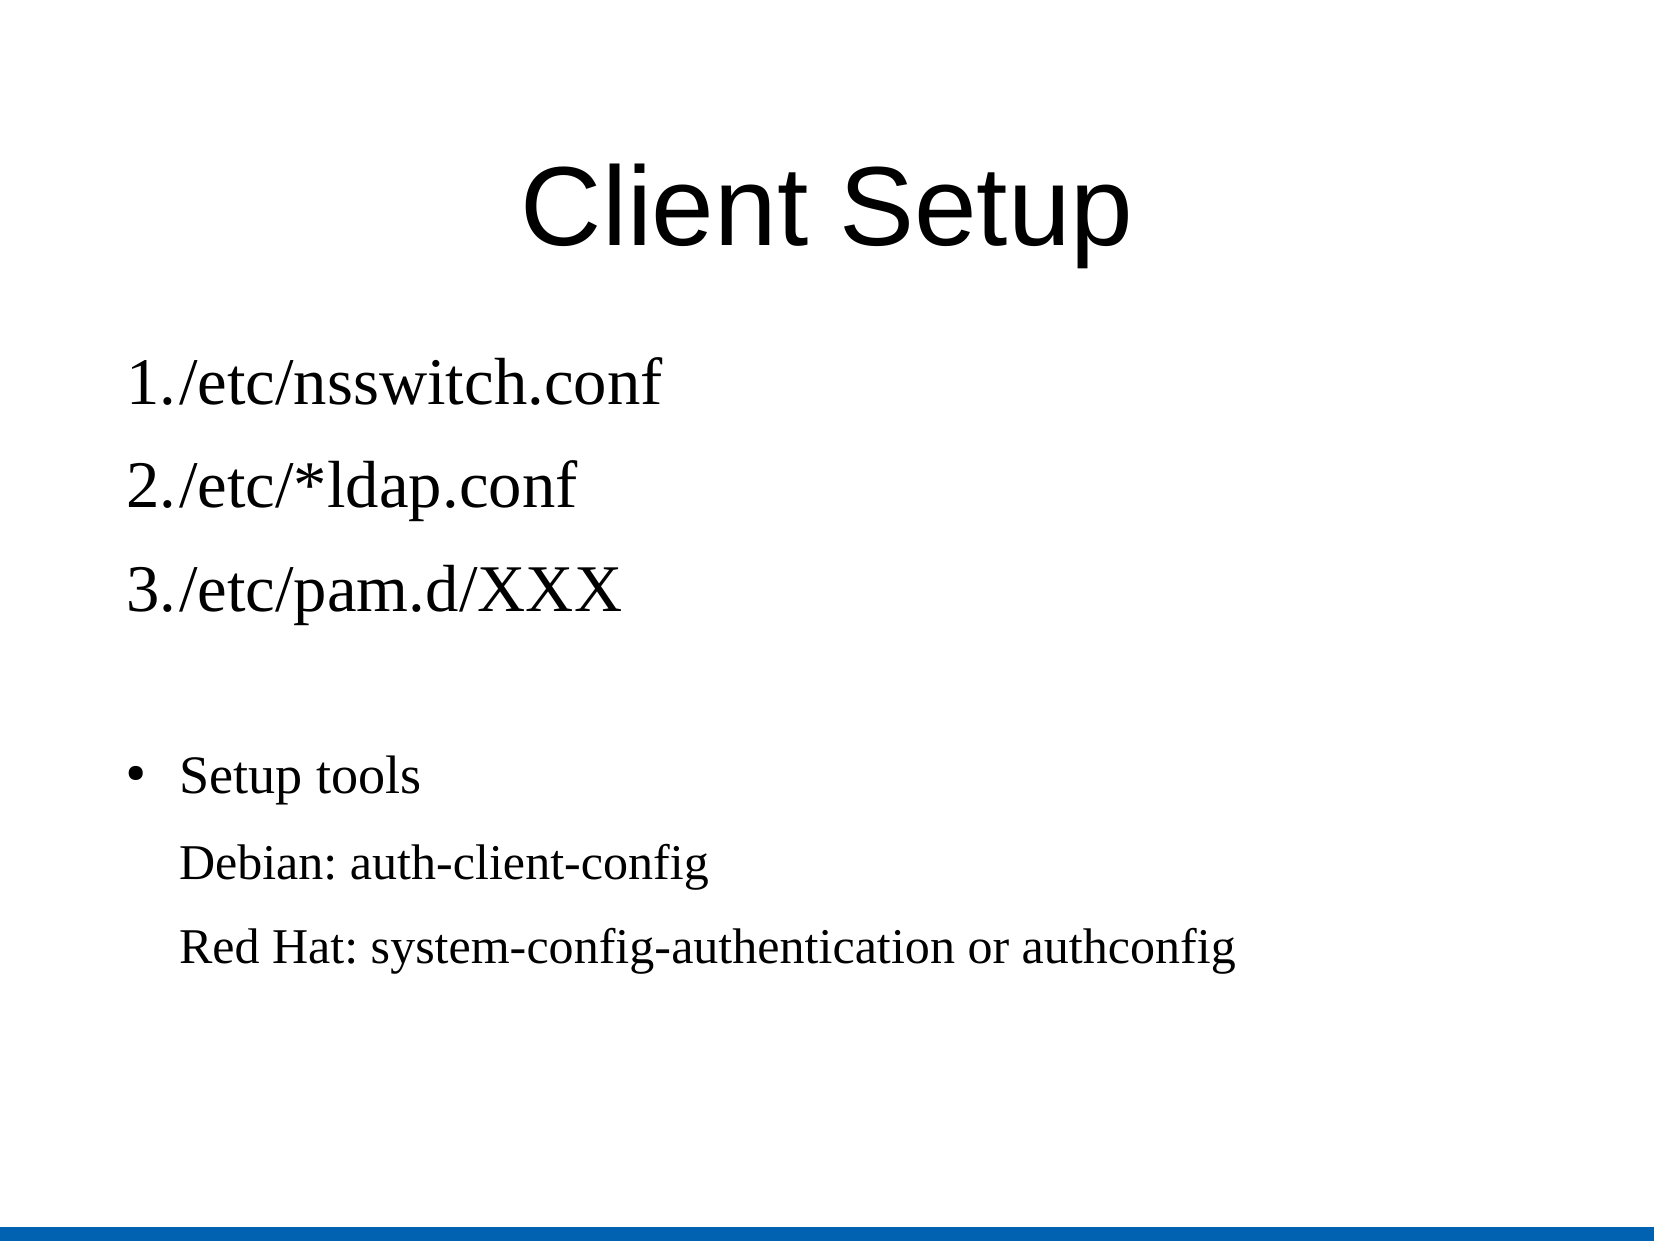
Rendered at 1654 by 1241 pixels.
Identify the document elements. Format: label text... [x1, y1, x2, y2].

list /etc/nsswitch.conf /etc/*ldap.conf /etc/pam.d/XXX Setup tools Debian: auth-client-config Red Hat: system-config-authentication or authconfig [37, 344, 1613, 1127]
title Client Setup [121, 127, 1533, 286]
